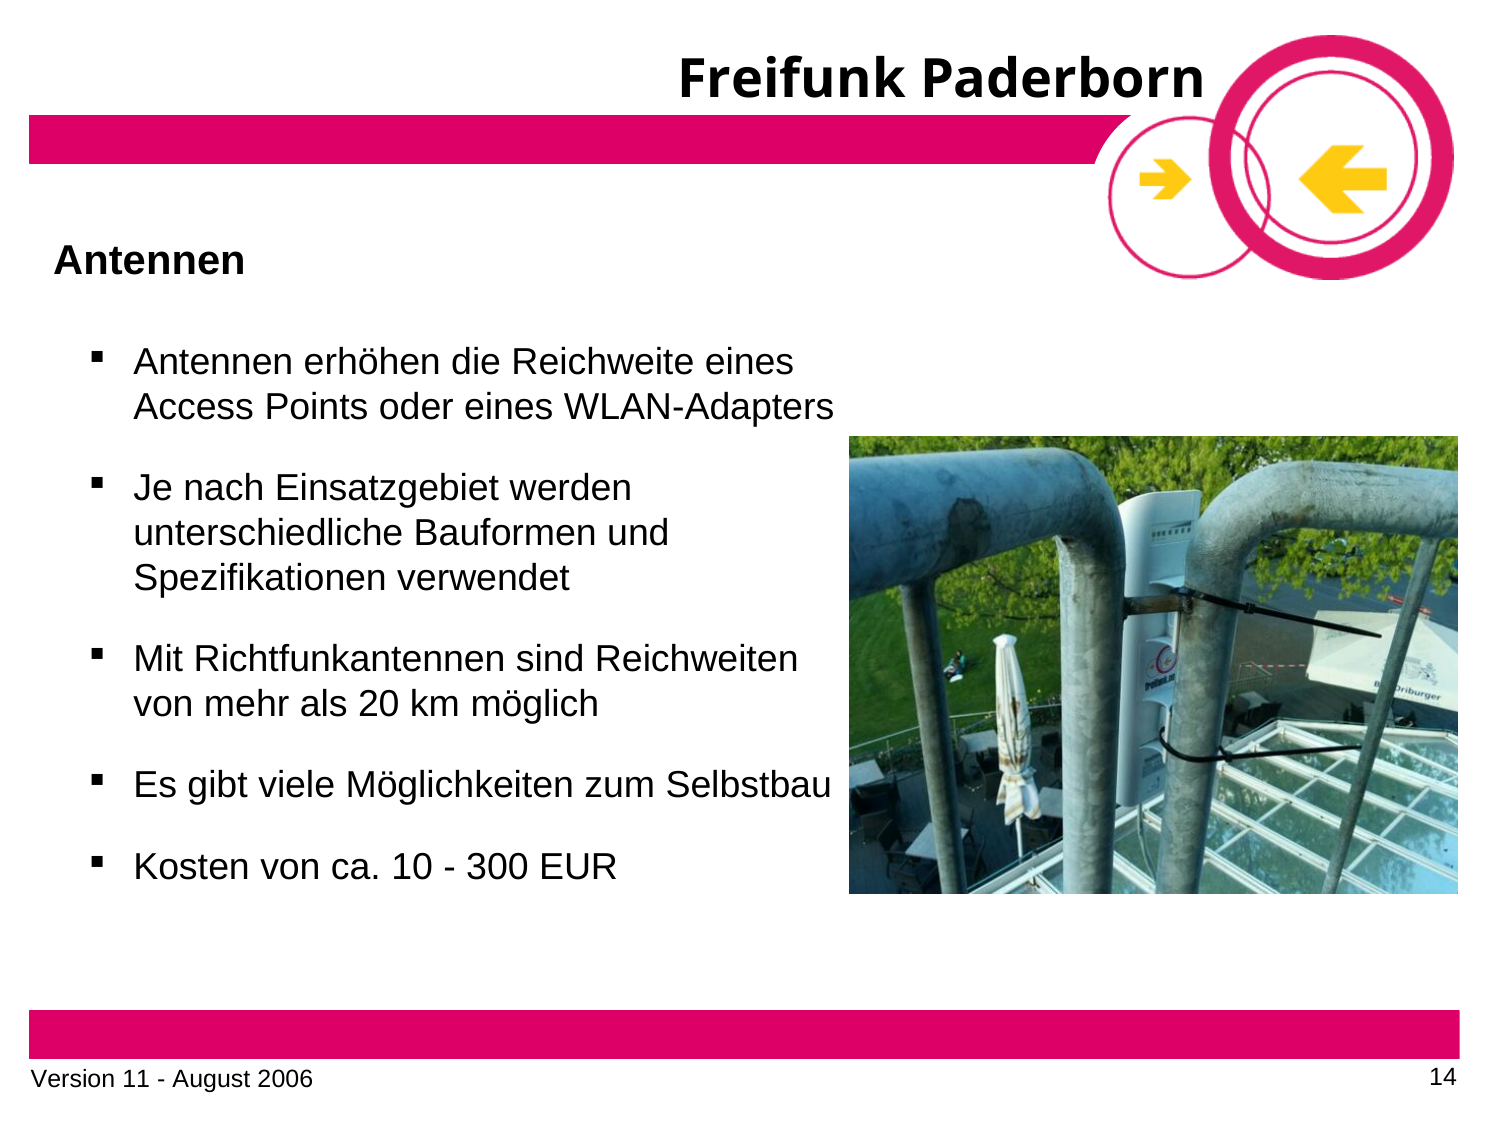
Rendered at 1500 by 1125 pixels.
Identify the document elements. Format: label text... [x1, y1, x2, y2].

picture [1107, 35, 1454, 280]
text_box Antennen erhöhen die Reichweite eines Access Points oder eines WLAN-Adapters Je nach Einsatzgebiet werden unterschiedliche Bauformen und Spezifikationen verwendet Mit Richtfunkantennen sind Reichweiten von mehr als 20 km möglich Es gibt viele Möglichkeiten zum Selbstbau Kosten von ca. 10 - 300 EUR [59, 337, 864, 976]
picture [849, 436, 1458, 894]
text_box Antennen [53, 233, 1046, 313]
